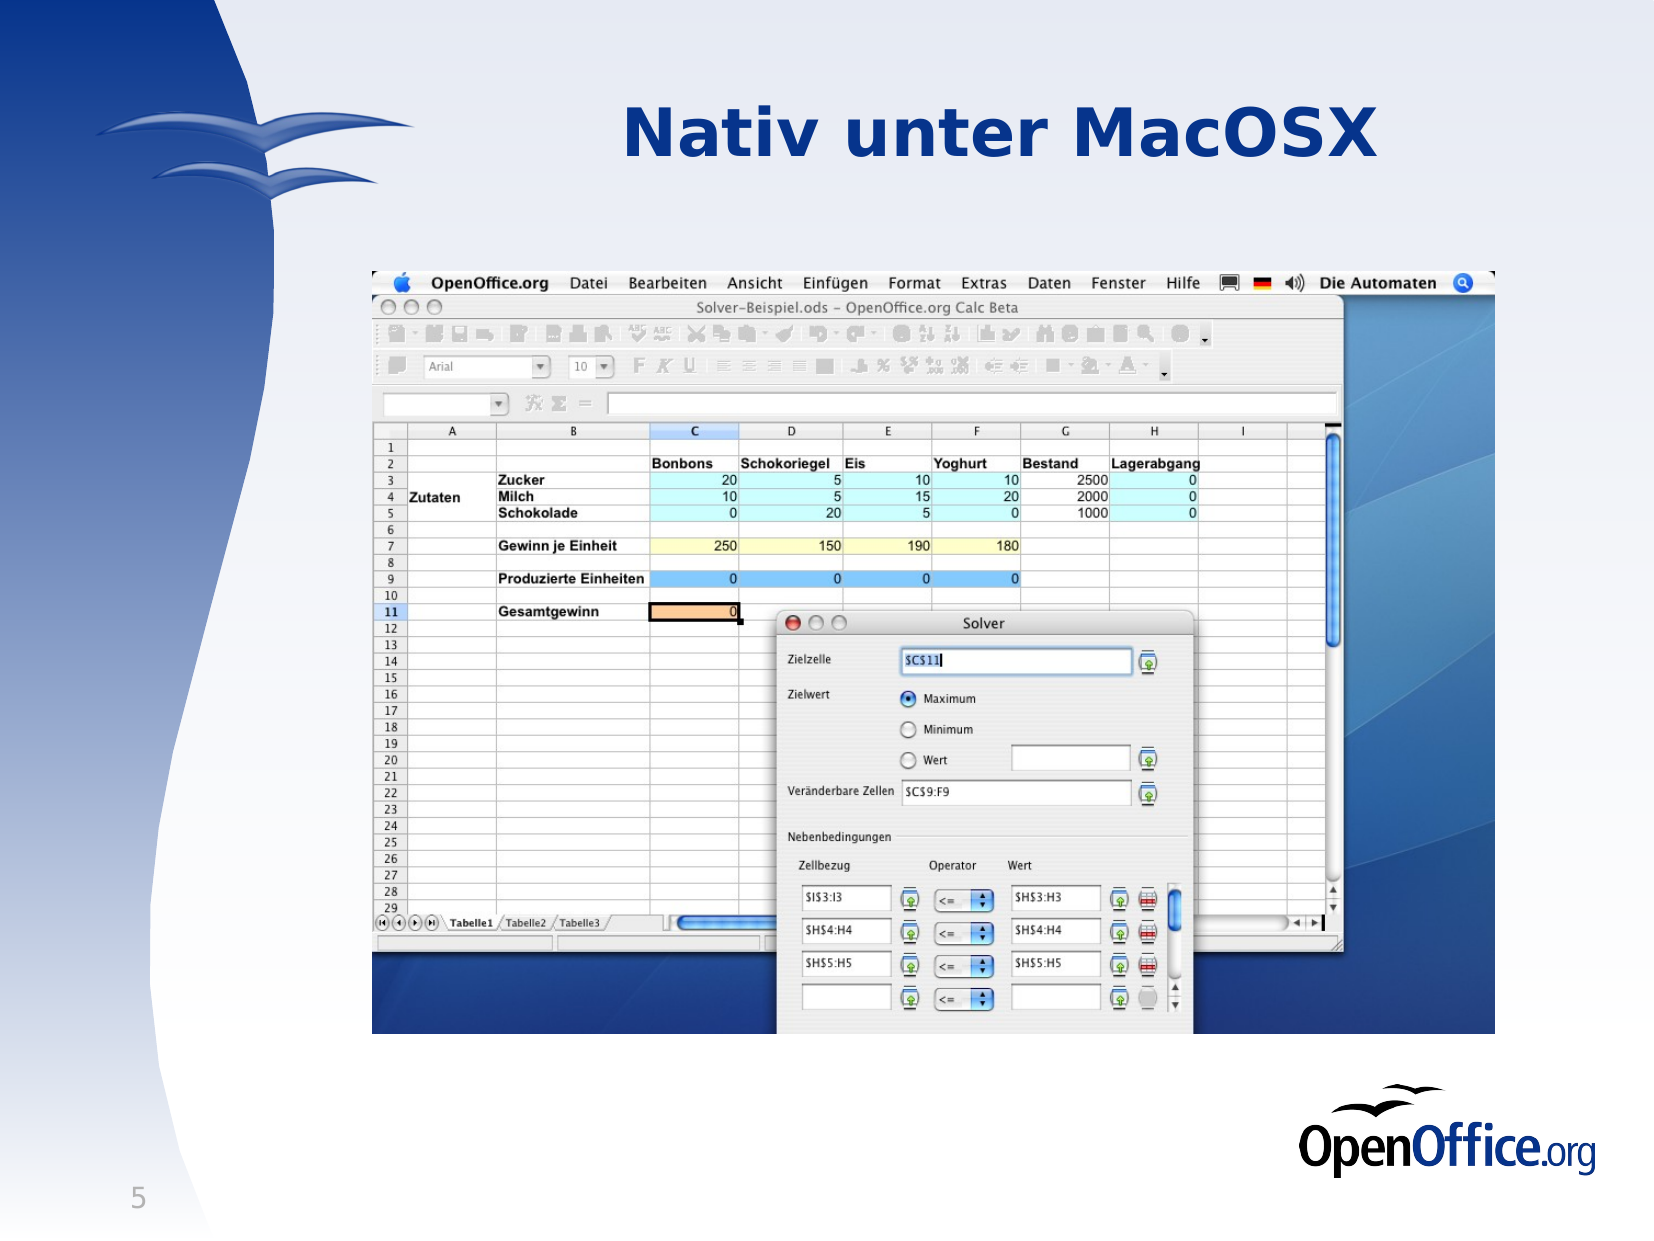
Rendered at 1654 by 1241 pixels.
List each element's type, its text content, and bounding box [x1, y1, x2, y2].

title Nativ unter MacOSX [436, 94, 1565, 173]
picture [95, 100, 416, 162]
picture [152, 161, 379, 201]
chart [295, 236, 1565, 1034]
picture [1299, 1084, 1595, 1178]
